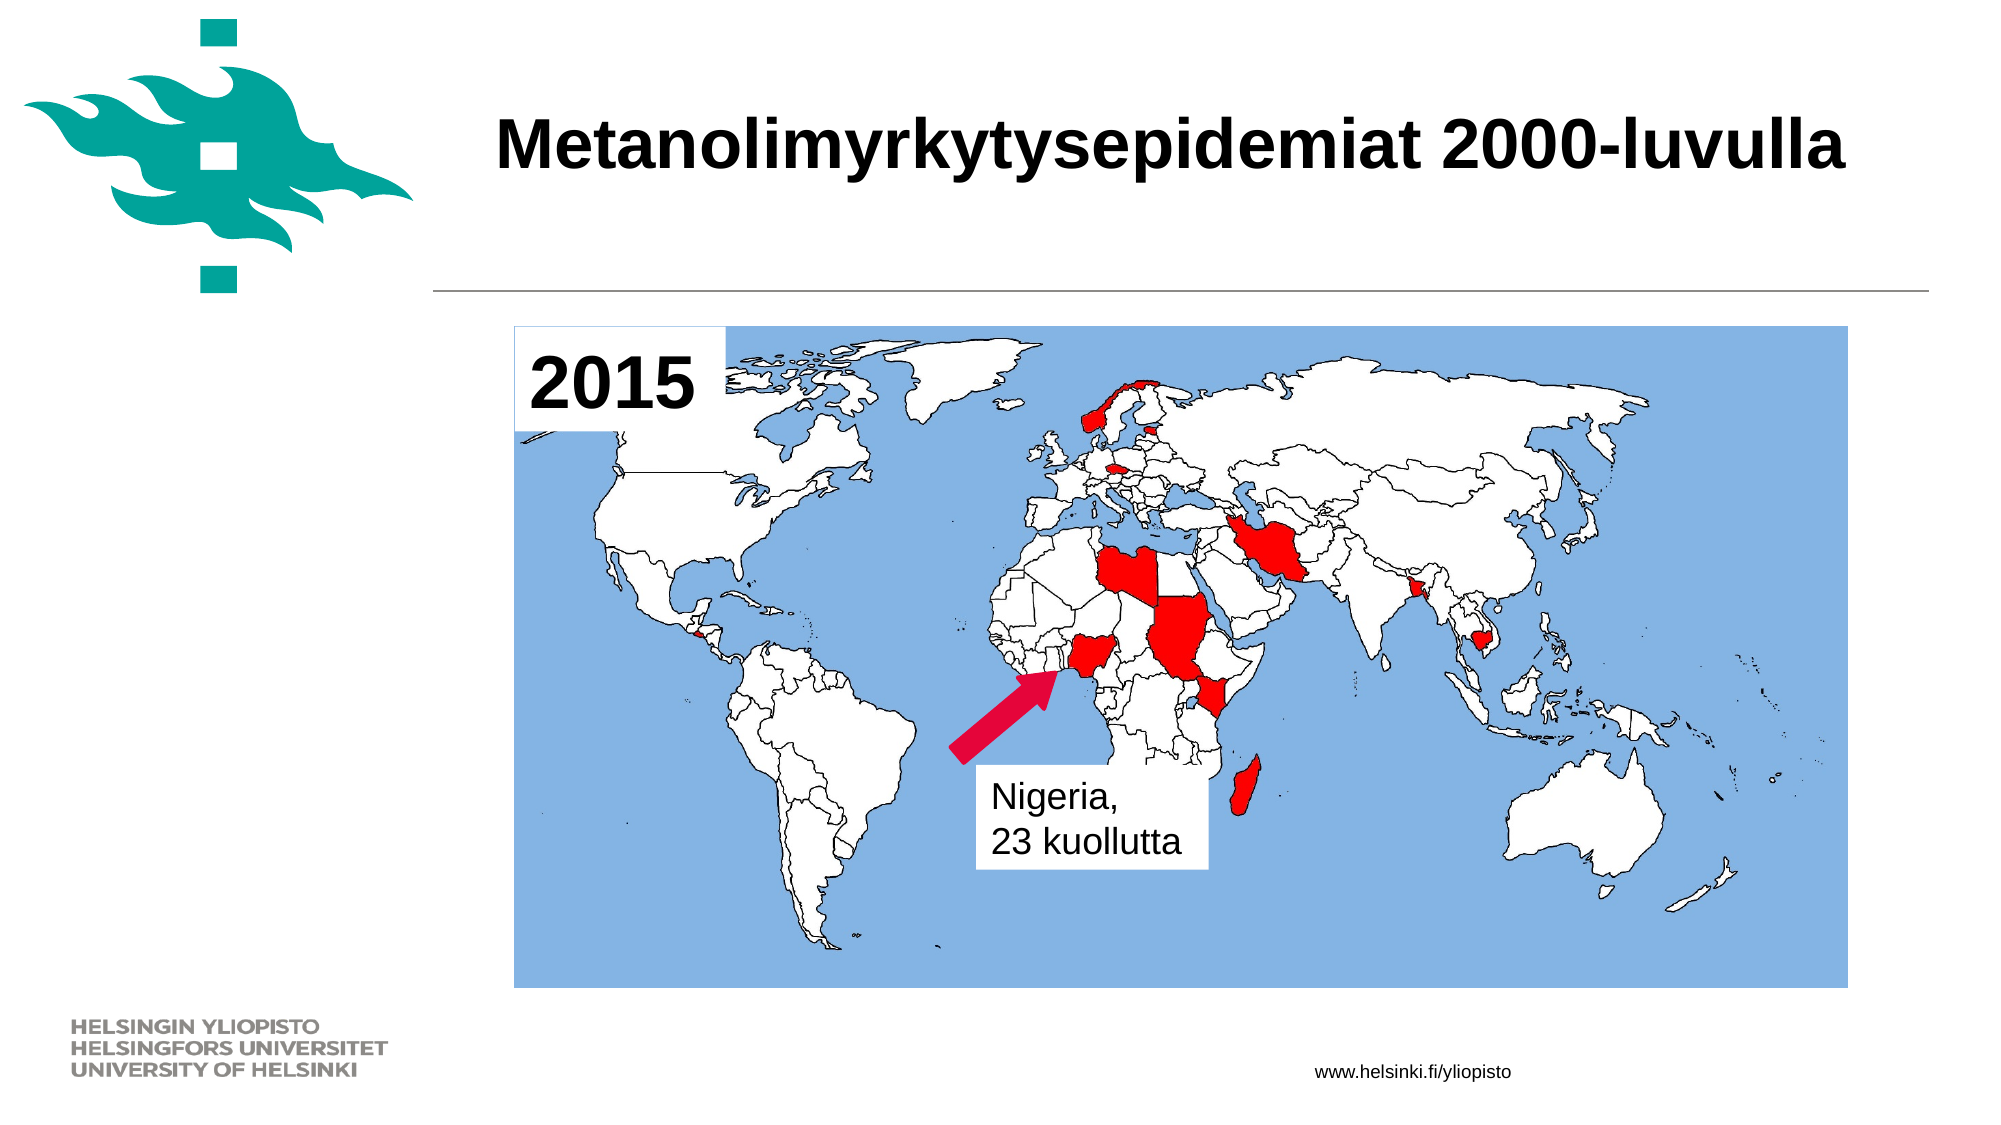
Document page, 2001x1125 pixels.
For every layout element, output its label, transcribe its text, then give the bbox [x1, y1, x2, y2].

title Metanolimyrkytysepidemiat 2000-luvulla [432, 90, 1930, 279]
text_box Nigeria, 23 kuollutta [976, 764, 1209, 870]
picture [514, 326, 1848, 988]
text_box [950, 672, 1056, 763]
picture [70, 1017, 389, 1079]
text_box 2015 [514, 326, 726, 432]
